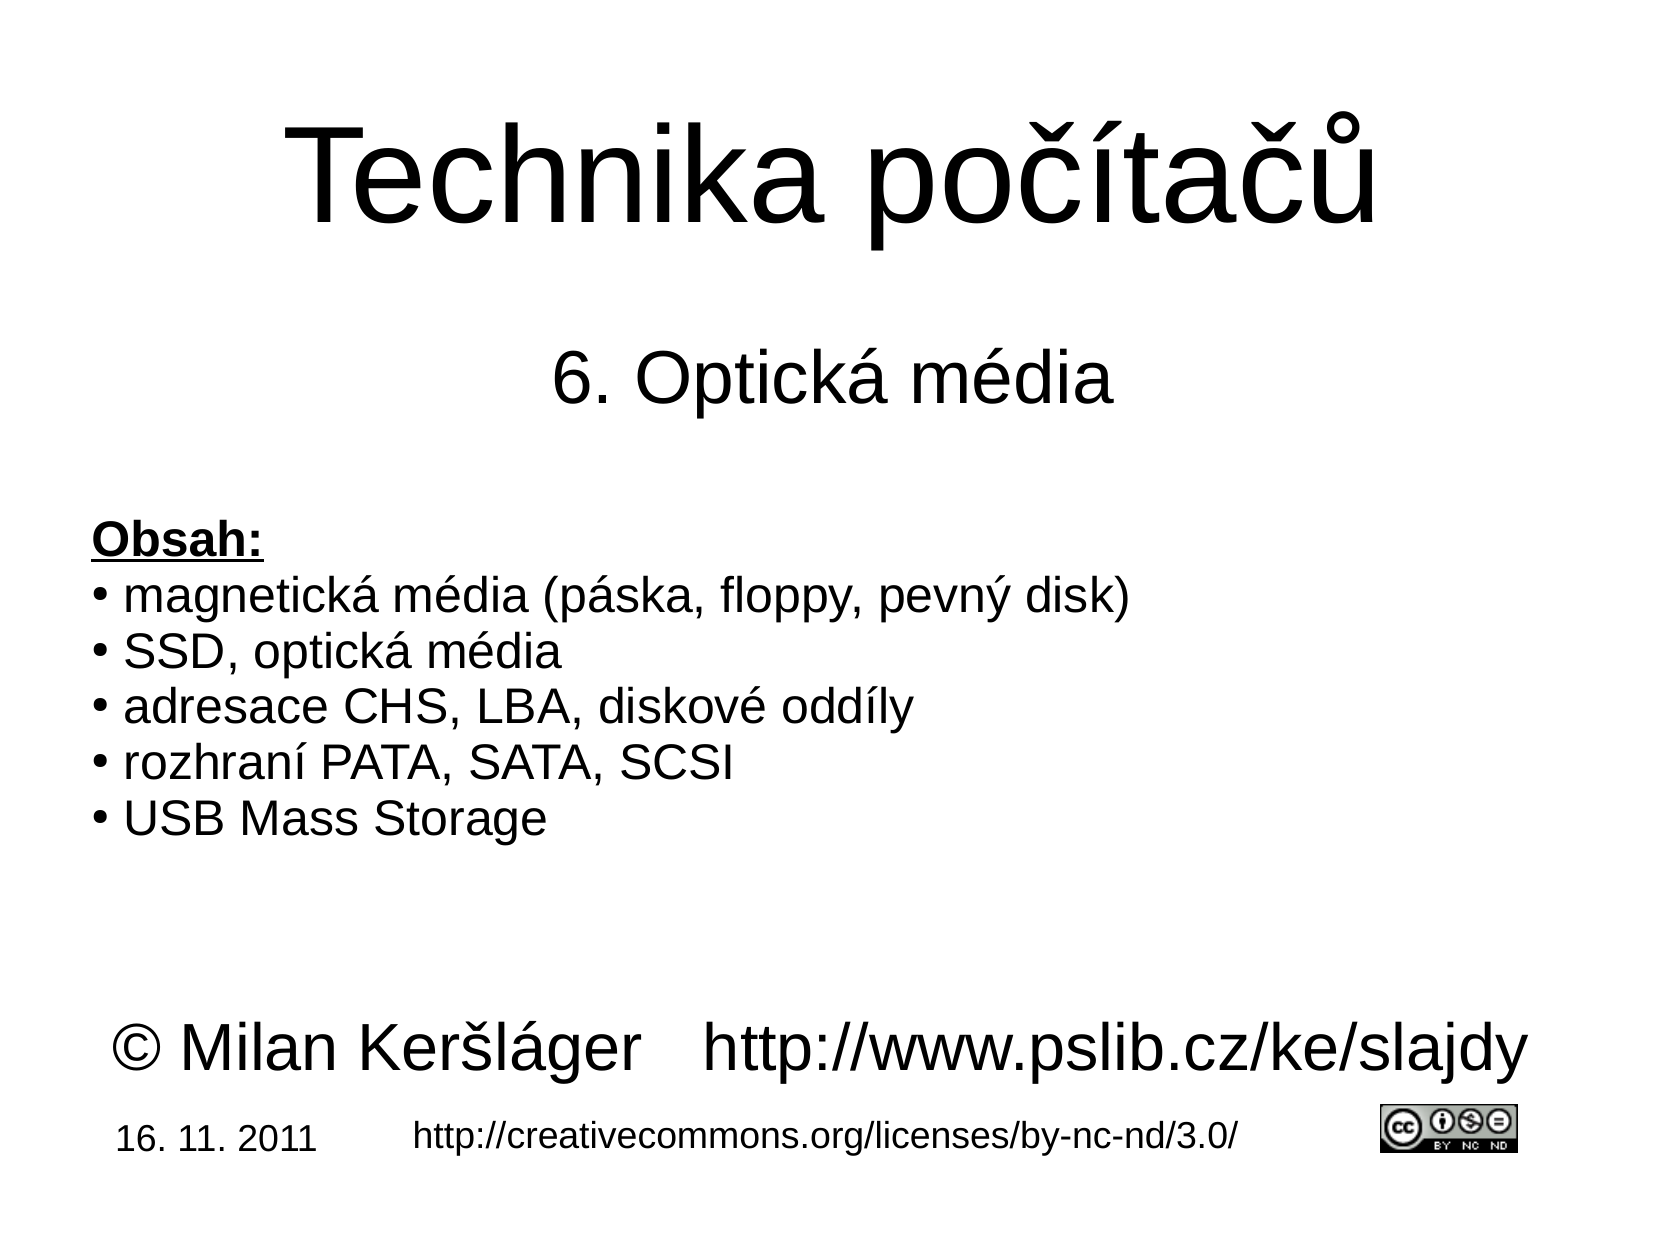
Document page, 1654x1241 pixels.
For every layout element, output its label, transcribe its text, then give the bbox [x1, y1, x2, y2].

text_box Obsah: magnetická média (páska, floppy, pevný disk) SSD, optická média adresace CHS, LBA, diskové oddíly rozhraní PATA, SATA, SCSI USB Mass Storage [76, 503, 1583, 854]
text_box 16.11.2011 [100, 1110, 337, 1168]
picture [1380, 1104, 1518, 1153]
list © Milan Keršláger http://www.pslib.cz/ke/slajdy [76, 1009, 1565, 1087]
text_box http://creativecommons.org/licenses/by-nc-nd/3.0/ [339, 1107, 1313, 1165]
title Technika počítačů 6. Optická média [88, 56, 1577, 461]
